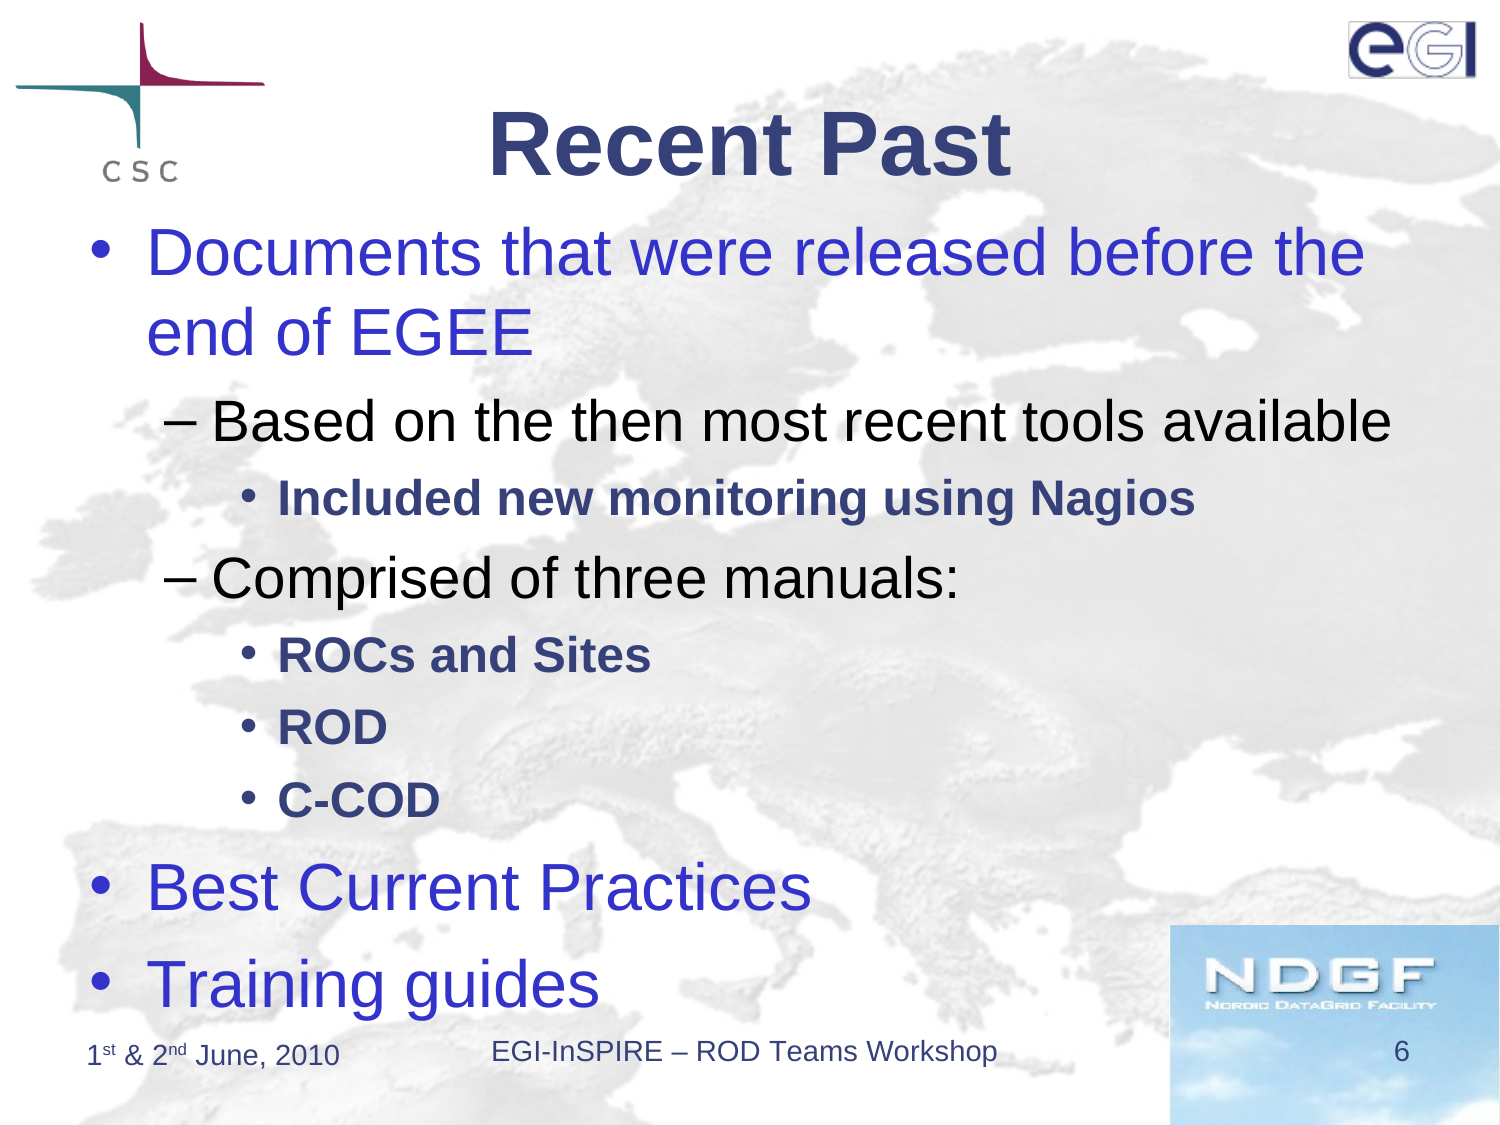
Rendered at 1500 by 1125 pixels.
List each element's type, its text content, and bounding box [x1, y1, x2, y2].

title Recent Past [75, 20, 1426, 200]
picture [0, 0, 1500, 1125]
list Documents that were released before the end of EGEE Based on the then most recent tools available Included new monitoring using Nagios Comprised of three manuals: ROCs and Sites ROD C-COD Best Current Practices Training guides [75, 200, 1426, 1029]
